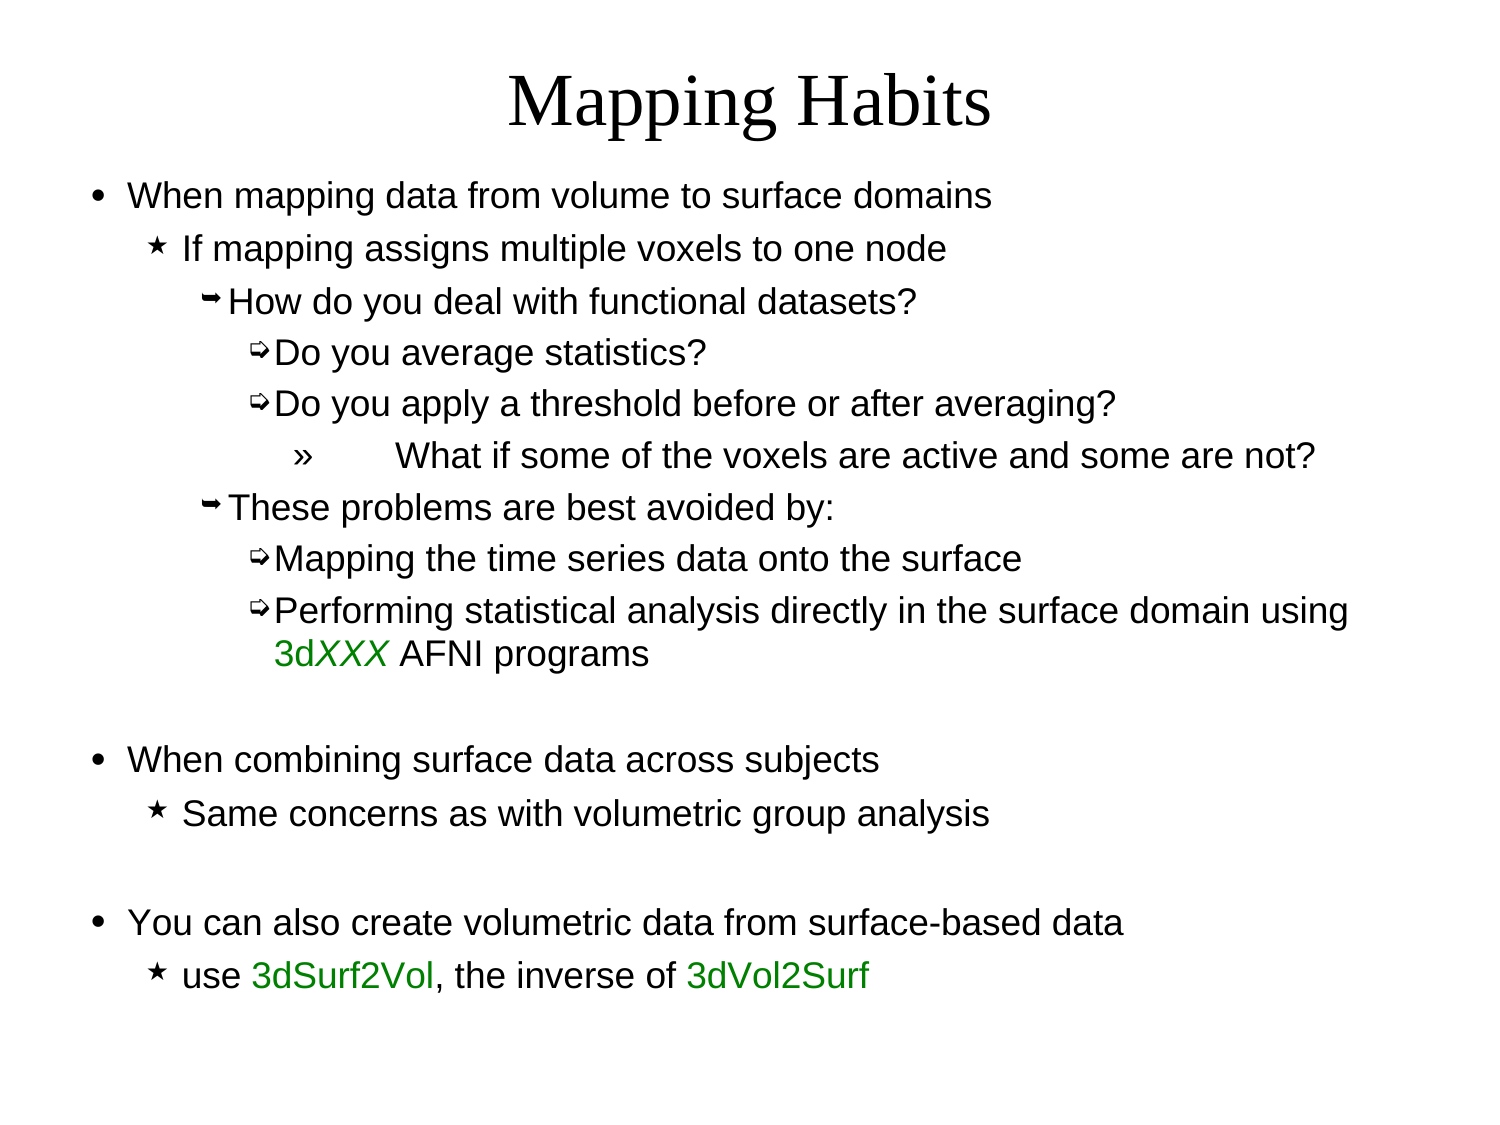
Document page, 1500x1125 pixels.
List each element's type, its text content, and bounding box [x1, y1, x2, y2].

list When mapping data from volume to surface domains If mapping assigns multiple voxels to one node How do you deal with functional datasets? Do you average statistics? Do you apply a threshold before or after averaging? What if some of the voxels are active and some are not? These problems are best avoided by: Mapping the time series data onto the surface Performing statistical analysis directly in the surface domain using 3dXXX AFNI programs When combining surface data across subjects Same concerns as with volumetric group analysis You can also create volumetric data from surface-based data use 3dSurf2Vol, the inverse of 3dVol2Surf [75, 149, 1426, 1063]
title Mapping Habits [75, 43, 1426, 149]
